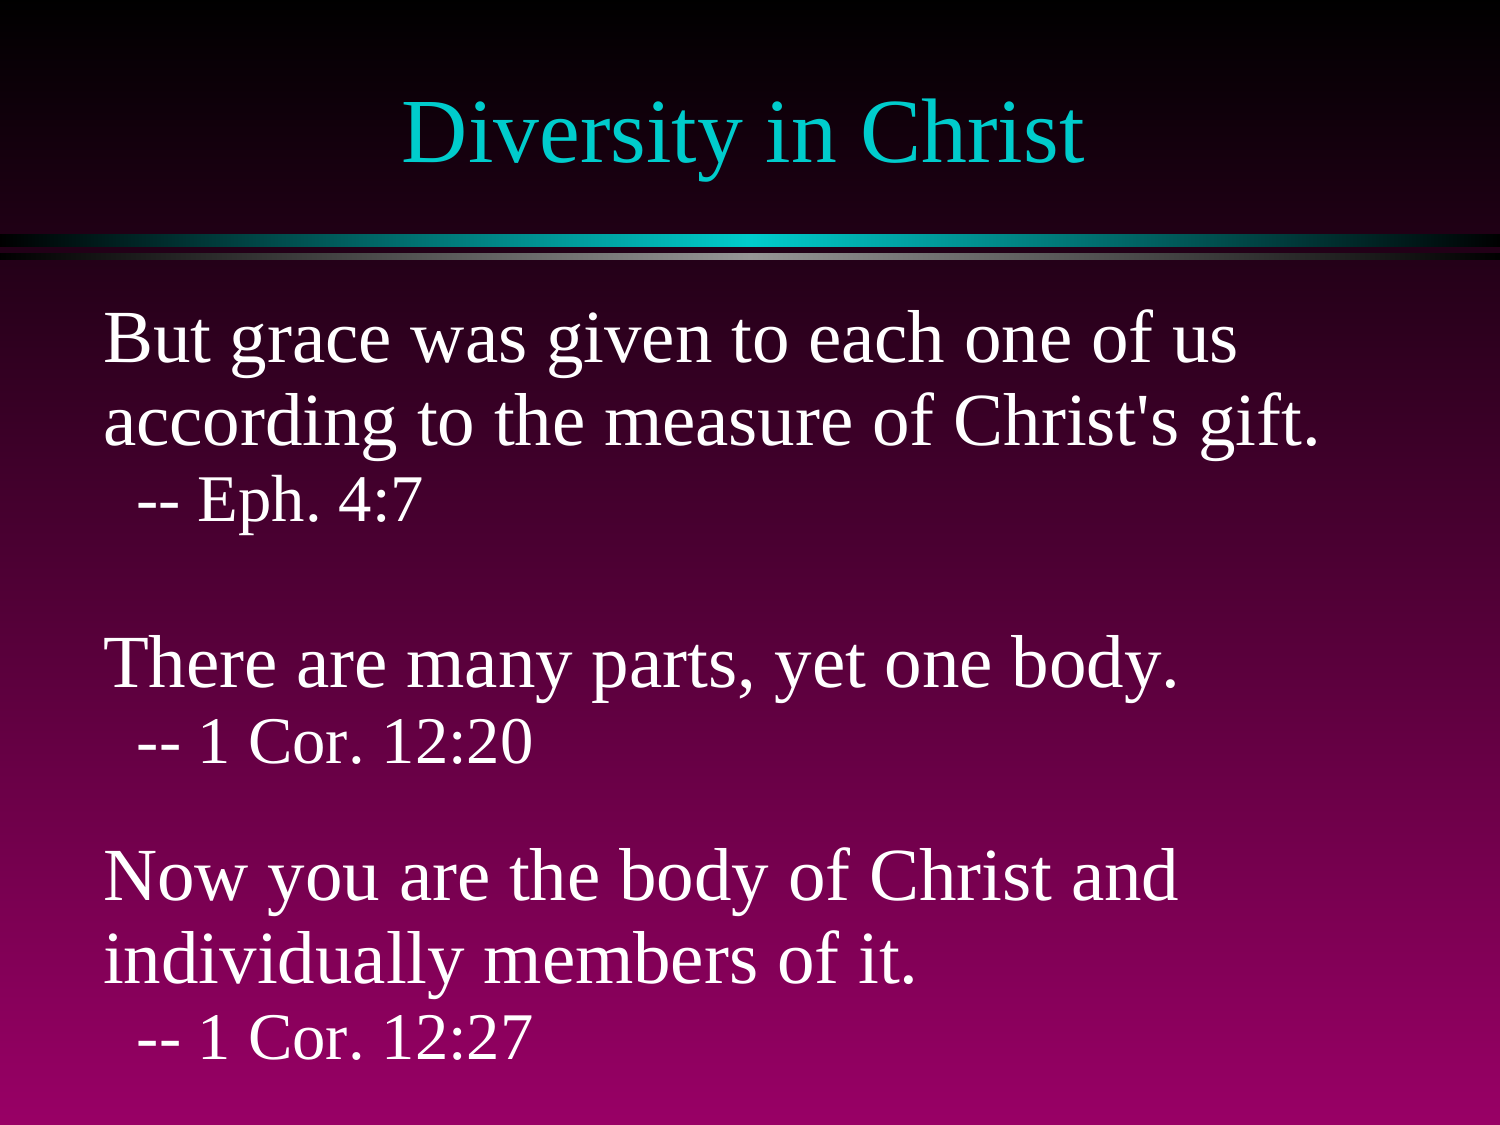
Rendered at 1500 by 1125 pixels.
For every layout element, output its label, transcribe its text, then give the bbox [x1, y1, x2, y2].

text_box Now you are the body of Christ and individually members of it. -- 1 Cor. 12:27 [88, 826, 1454, 1082]
text_box There are many parts, yet one body. -- 1 Cor. 12:20 [88, 613, 1454, 786]
title Diversity in Christ [99, 37, 1388, 225]
text_box But grace was given to each one of us according to the measure of Christ's gift. -- Eph. 4:7 [88, 288, 1454, 544]
